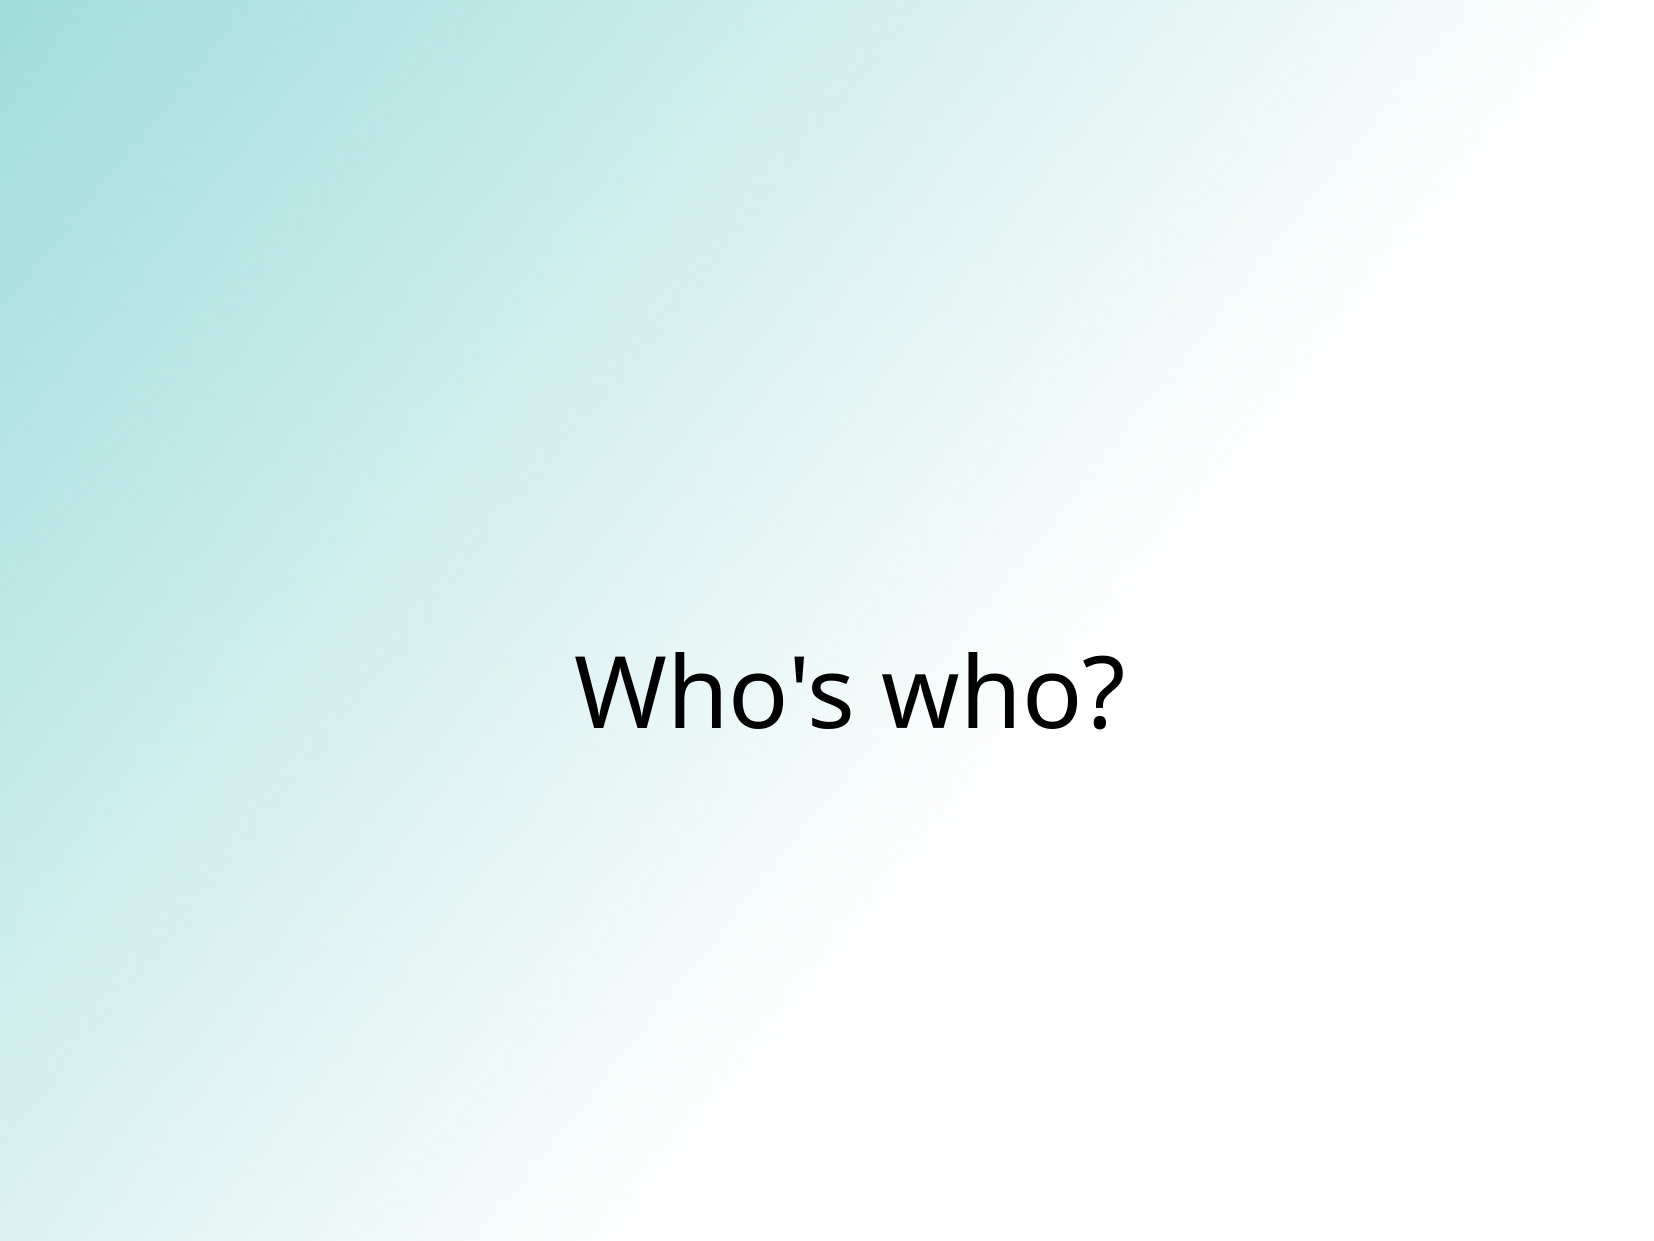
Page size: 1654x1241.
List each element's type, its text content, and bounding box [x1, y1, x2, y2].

subtitle Who's who? [106, 209, 1595, 1170]
picture [0, 0, 1654, 1241]
